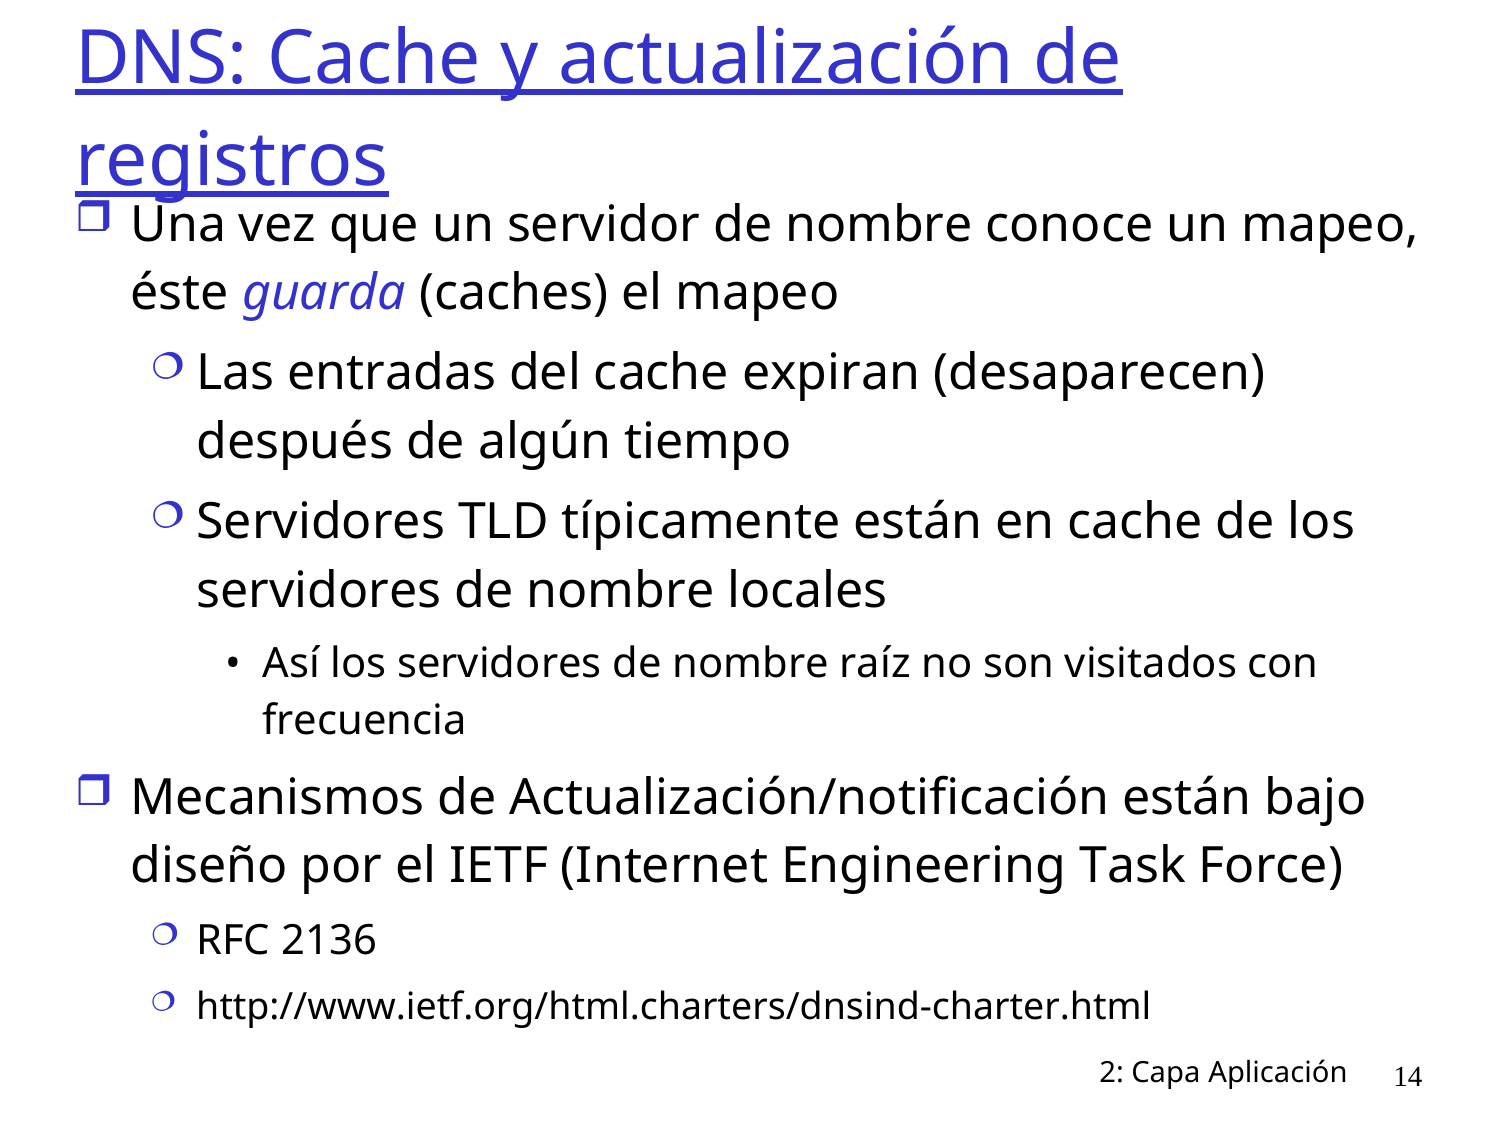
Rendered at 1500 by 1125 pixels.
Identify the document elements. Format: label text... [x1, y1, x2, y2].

list Una vez que un servidor de nombre conoce un mapeo, éste guarda (caches) el mapeo Las entradas del cache expiran (desaparecen) después de algún tiempo‏ Servidores TLD típicamente están en cache de los servidores de nombre locales Así los servidores de nombre raíz no son visitados con frecuencia Mecanismos de Actualización/notificación están bajo diseño por el IETF (Internet Engineering Task Force)‏ RFC 2136 http://www.ietf.org/html.charters/dnsind-charter.html [75, 187, 1426, 1021]
title DNS: Cache y actualización de registros [75, 18, 1426, 187]
